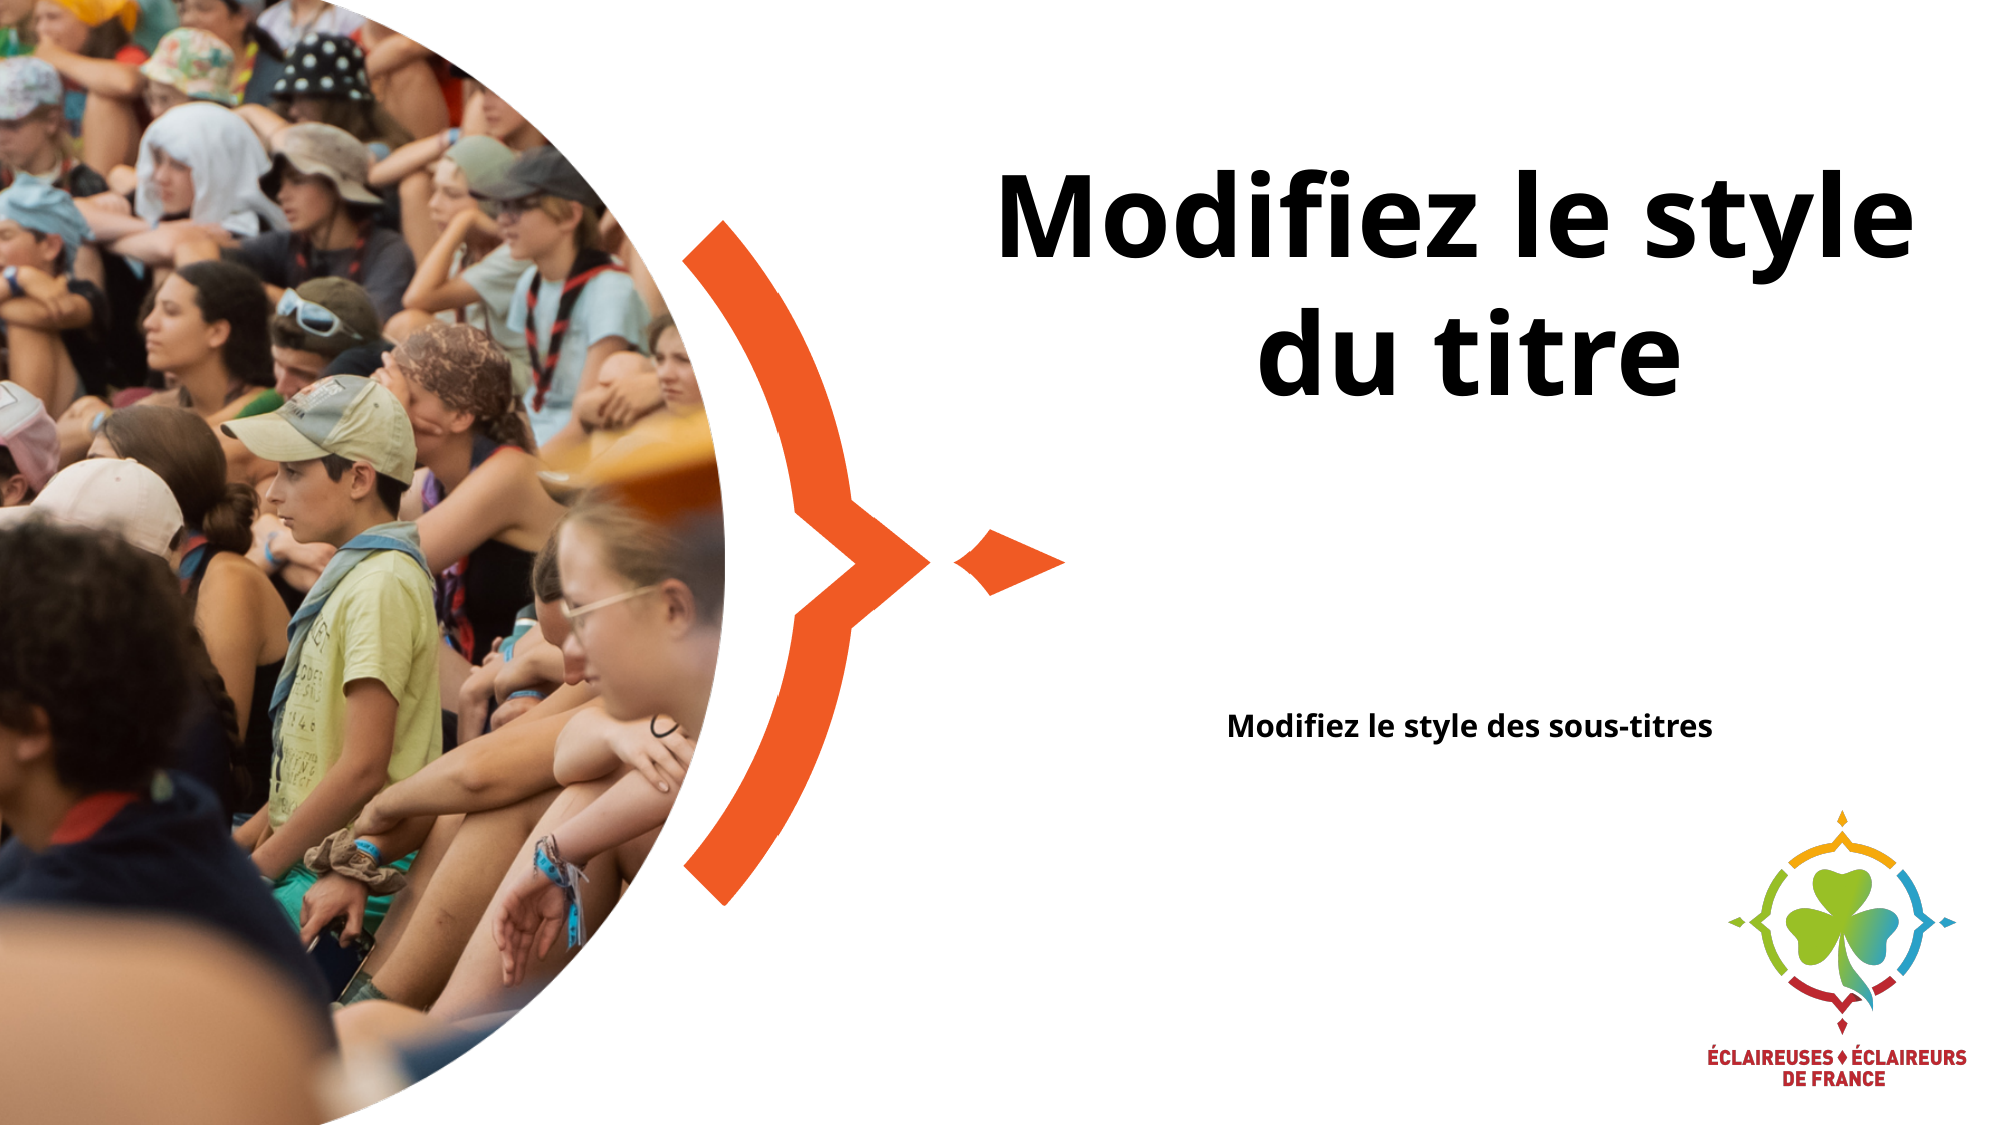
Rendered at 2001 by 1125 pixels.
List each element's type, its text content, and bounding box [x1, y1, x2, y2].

picture [1707, 808, 1968, 1092]
text_box Modifiez le style du titre [969, 135, 1970, 475]
text_box Modifiez le style des sous-titres [1067, 699, 1970, 753]
picture [0, 0, 1067, 1125]
